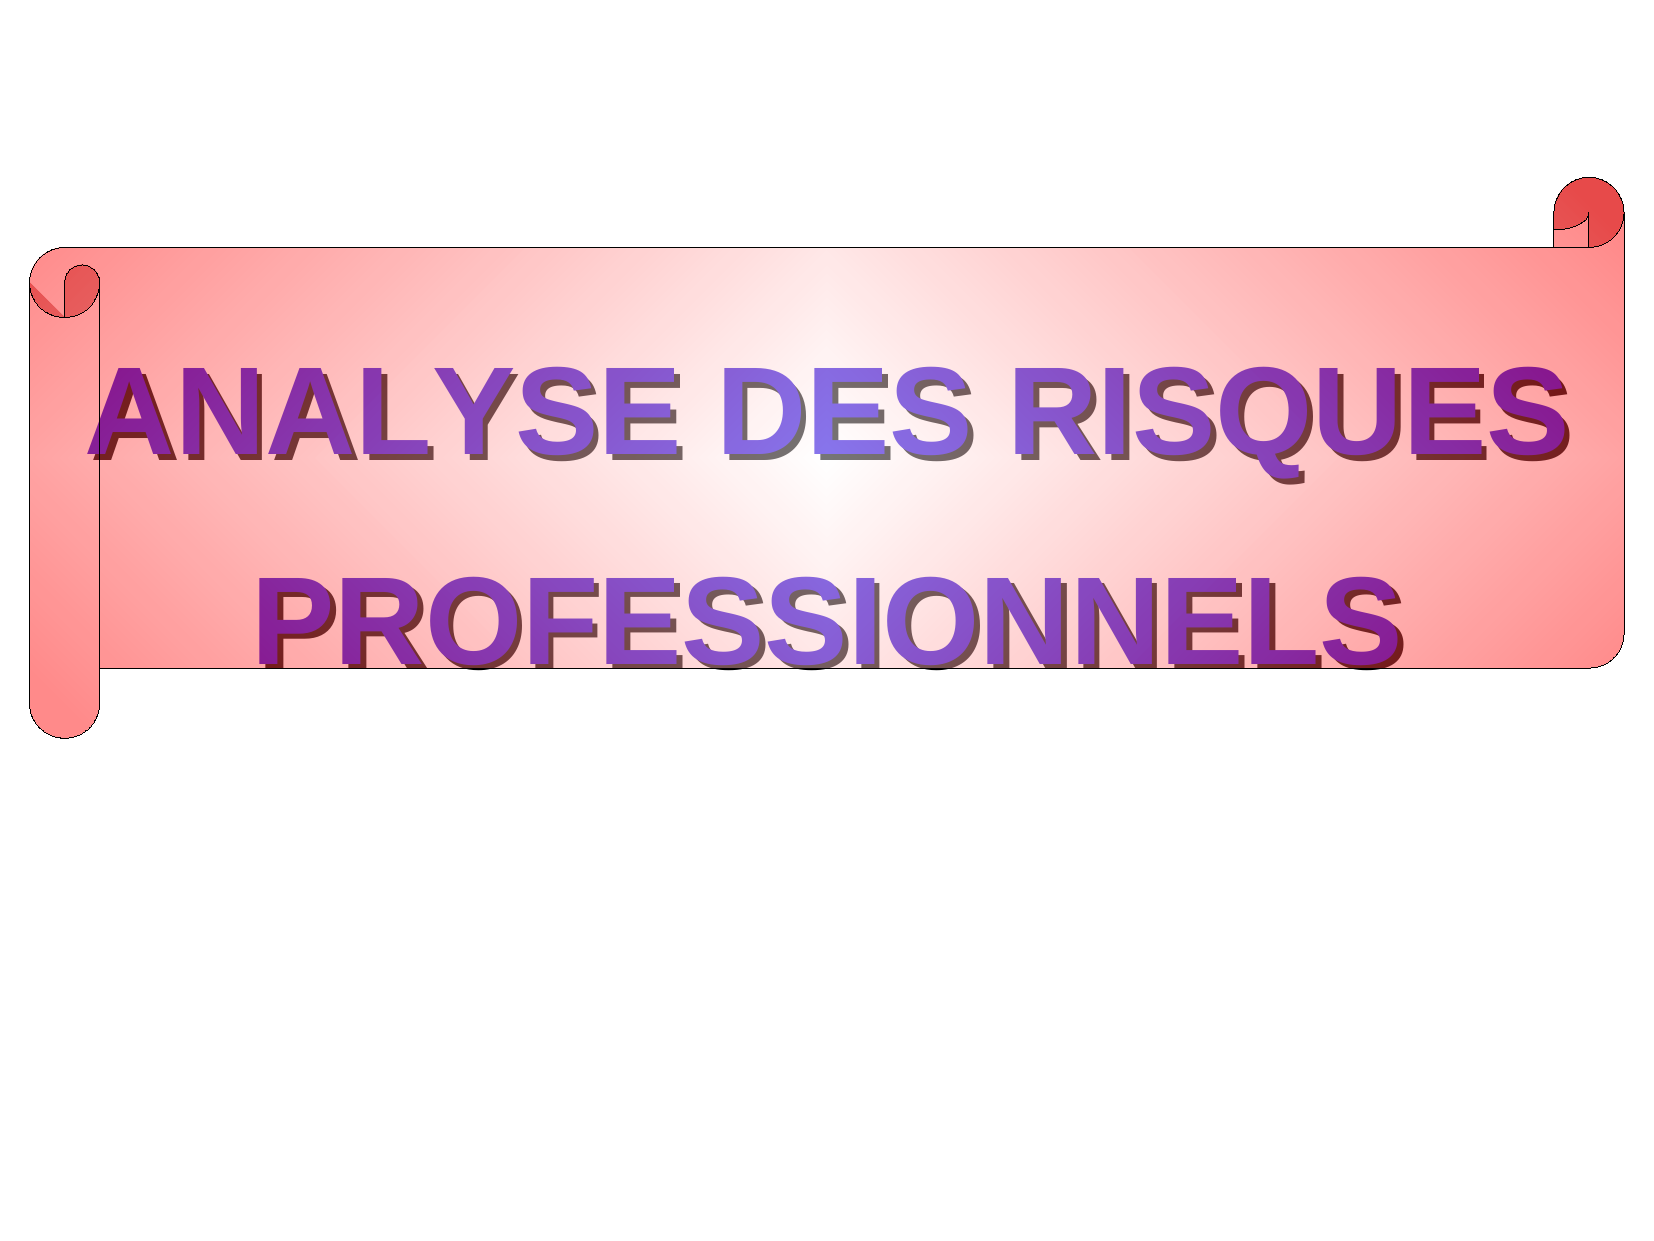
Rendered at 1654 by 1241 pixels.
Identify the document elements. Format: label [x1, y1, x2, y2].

text_box [29, 177, 1625, 739]
